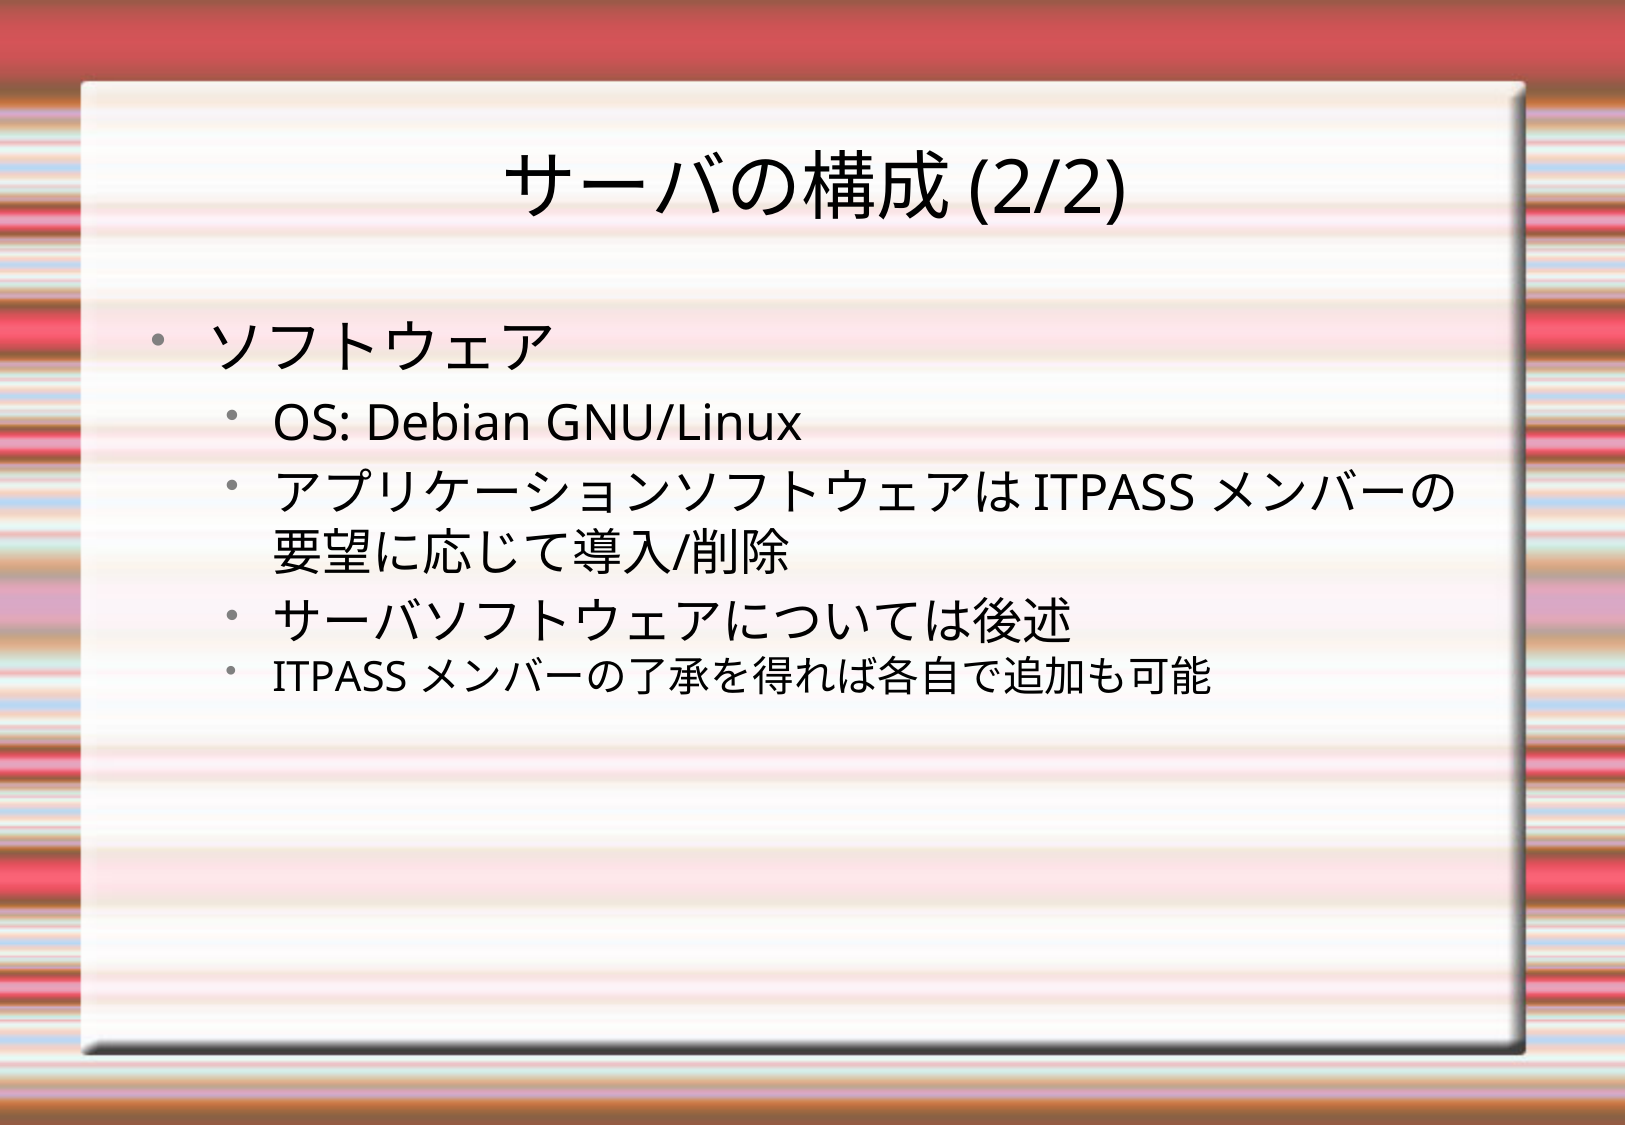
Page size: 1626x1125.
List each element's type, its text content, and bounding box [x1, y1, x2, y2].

list ソフトウェア OS: Debian GNU/Linux アプリケーションソフトウェアは ITPASS メンバーの要望に応じて導入/削除 サーバソフトウェアについては後述 ITPASS メンバーの了承を得れば各自で追加も可能 [135, 302, 1494, 1041]
title サーバの構成 (2/2) [135, 90, 1494, 278]
picture [0, 0, 1625, 1125]
